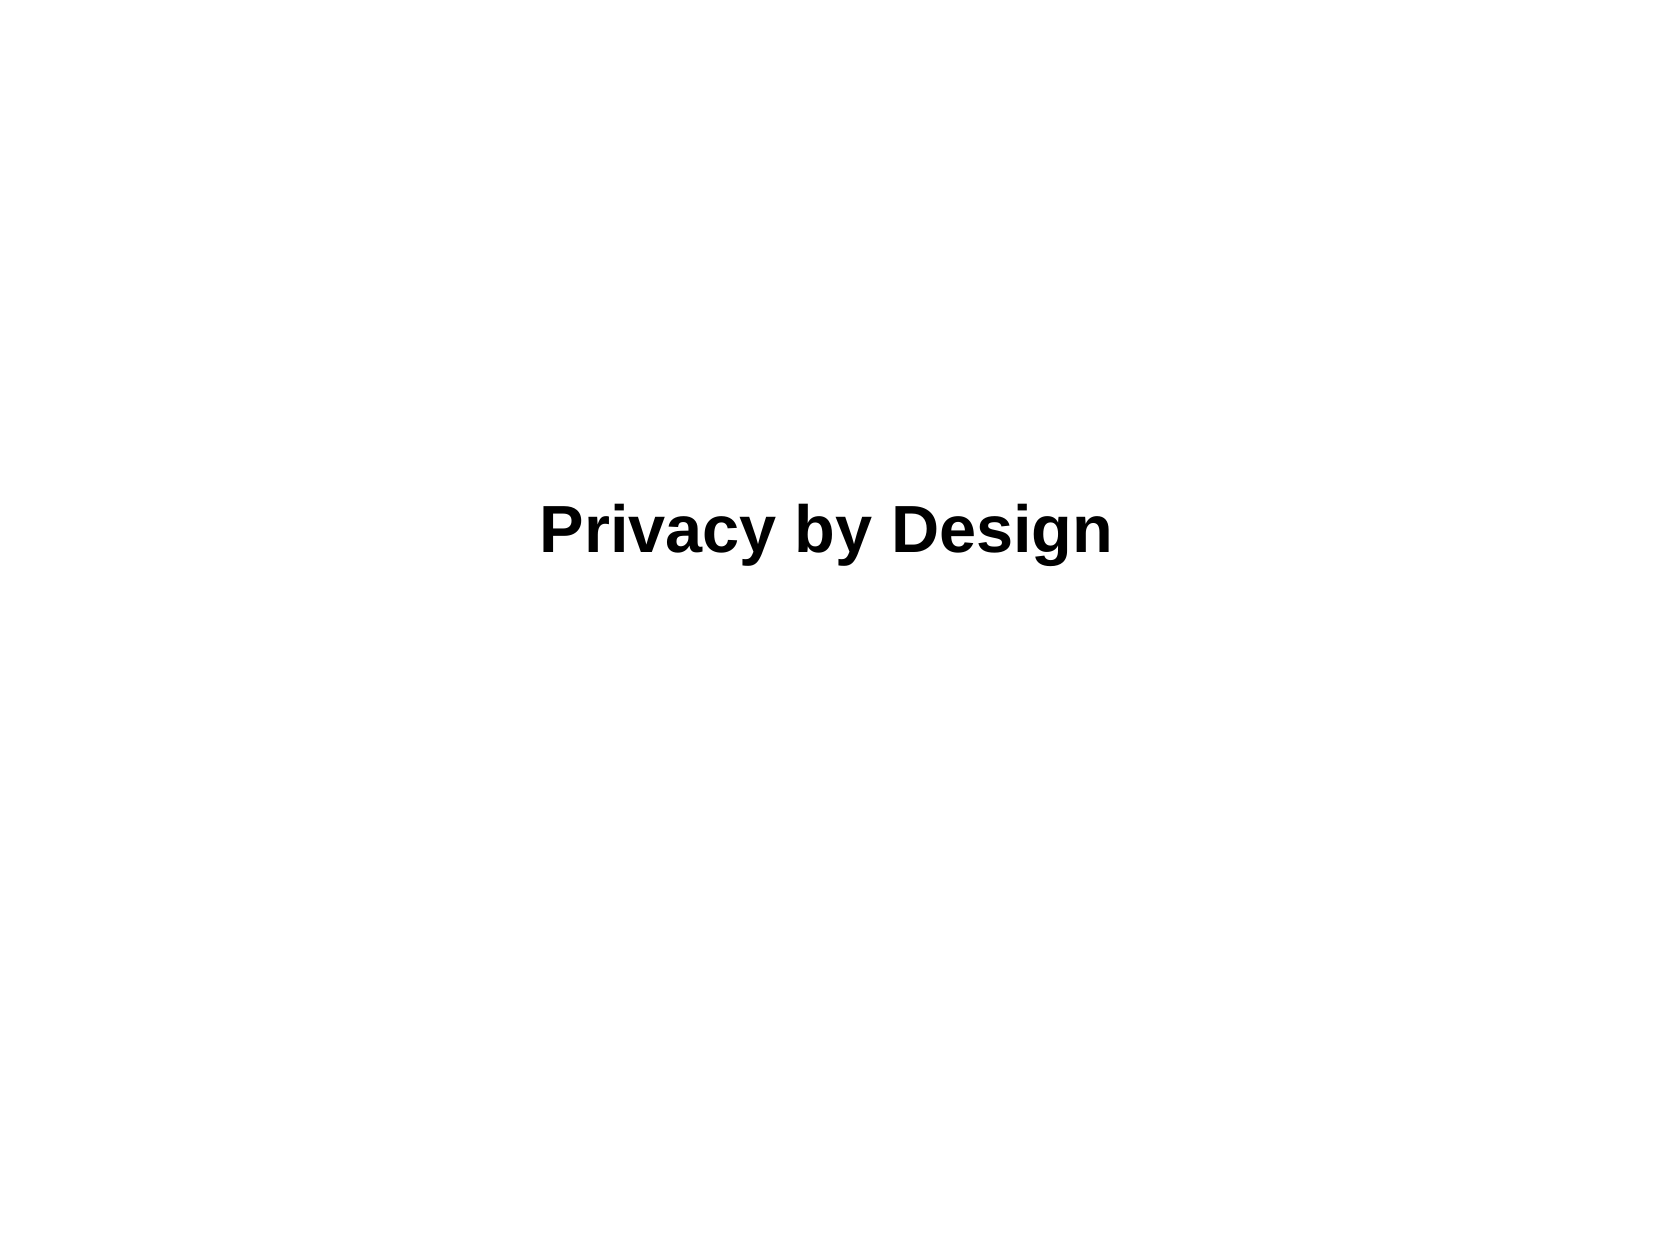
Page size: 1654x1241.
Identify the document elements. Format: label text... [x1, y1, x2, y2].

subtitle Privacy by Design [82, 49, 1571, 1010]
